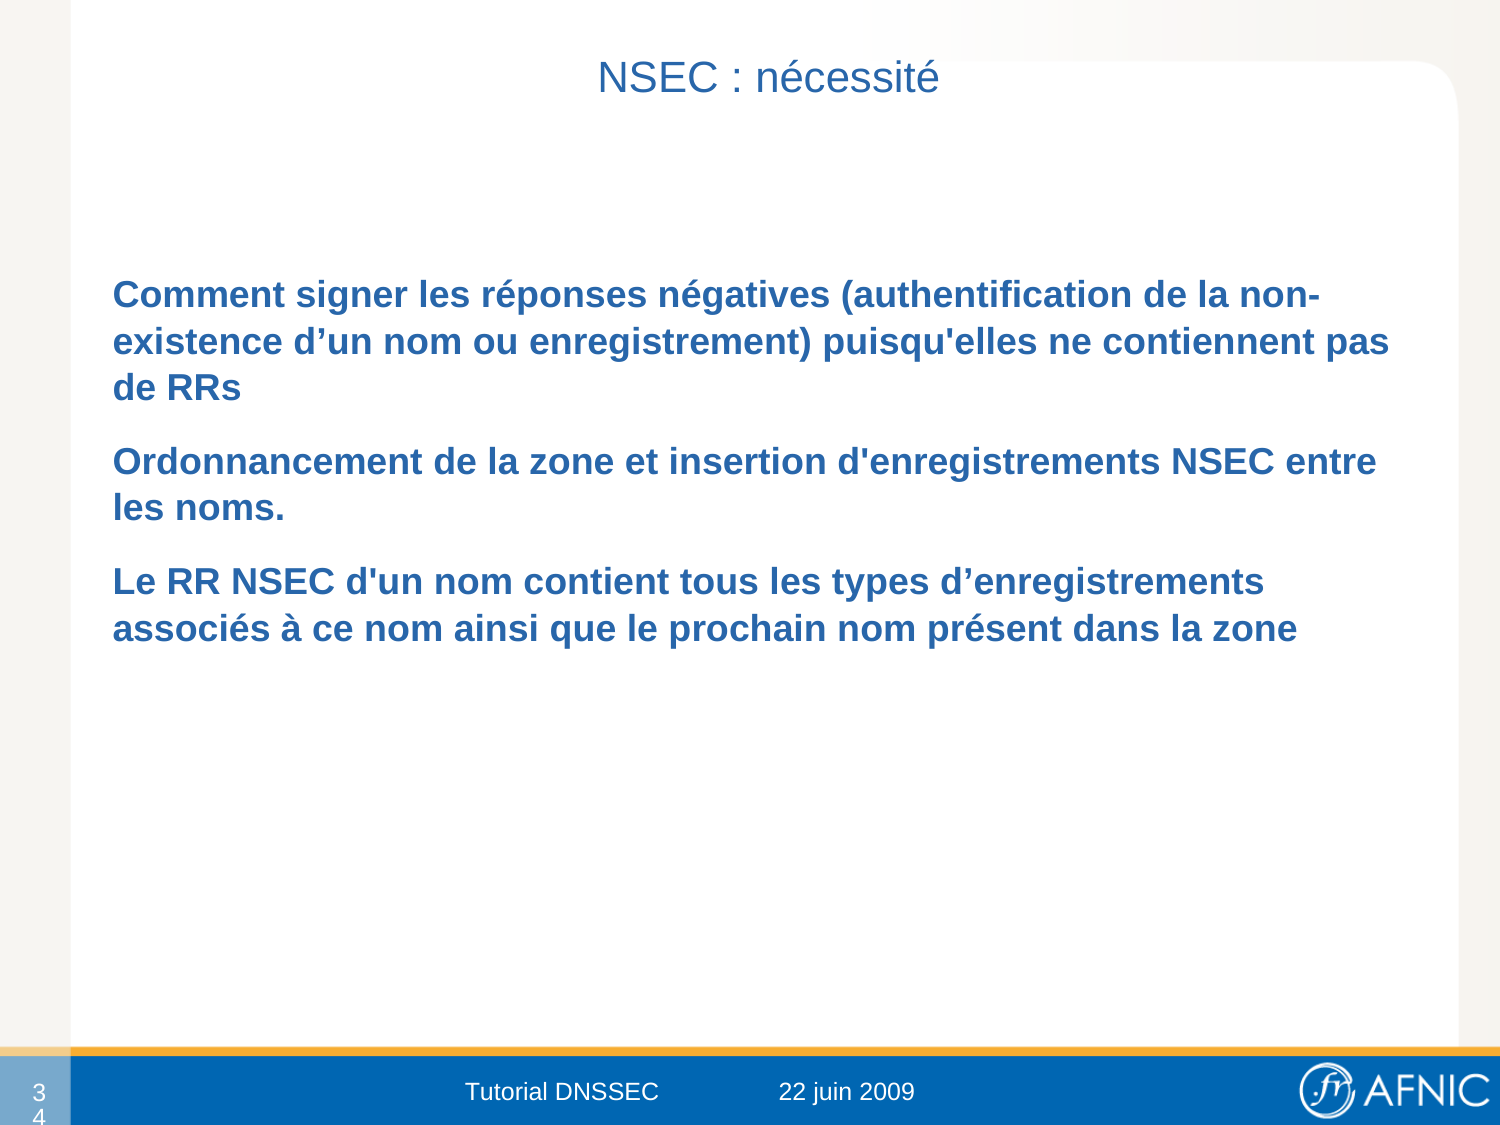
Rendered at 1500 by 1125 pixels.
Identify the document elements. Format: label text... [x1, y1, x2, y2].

title NSEC : nécessité [112, 12, 1426, 138]
picture [35, 1112, 41, 1120]
list Comment signer les réponses négatives (authentification de la non-existence d’un nom ou enregistrement) puisqu'elles ne contiennent pas de RRs Ordonnancement de la zone et insertion d'enregistrements NSEC entre les noms. Le RR NSEC d'un nom contient tous les types d’enregistrements associés à ce nom ainsi que le prochain nom présent dans la zone [112, 266, 1426, 994]
picture [0, 0, 1500, 1125]
